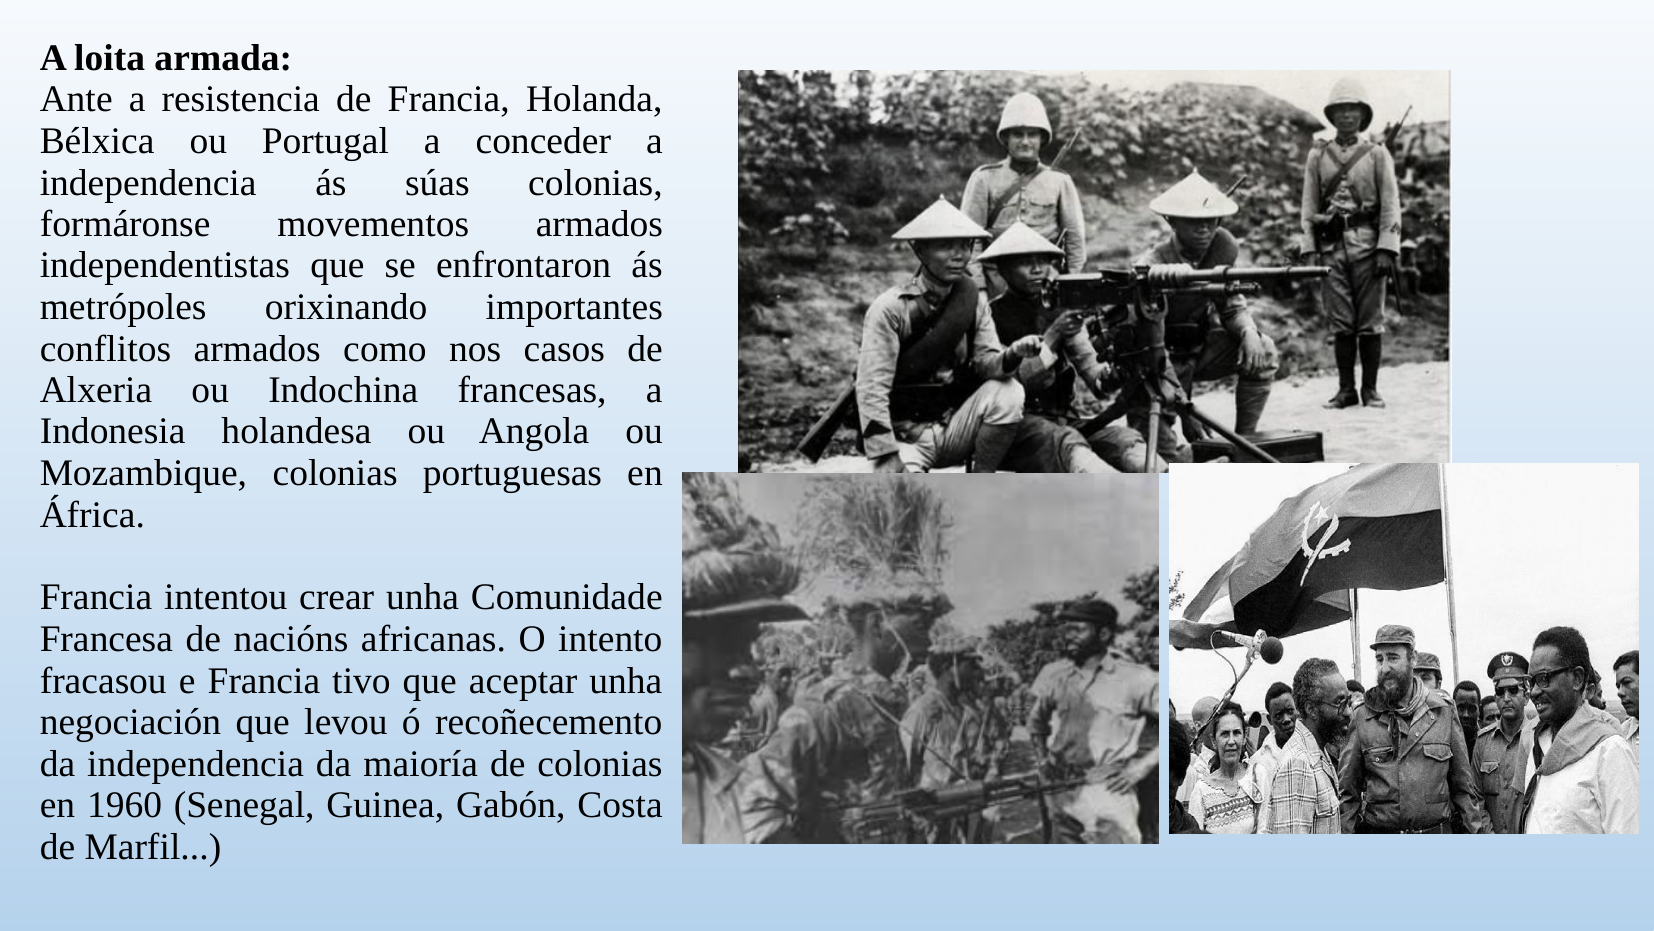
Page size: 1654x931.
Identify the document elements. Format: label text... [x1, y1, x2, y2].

text_box A loita armada: Ante a resistencia de Francia, Holanda, Bélxica ou Portugal a conceder a independencia ás súas colonias, formáronse movementos armados independentistas que se enfrontaron ás metrópoles orixinando importantes conflitos armados como nos casos de Alxeria ou Indochina francesas, a Indonesia holandesa ou Angola ou Mozambique, colonias portuguesas en África. Francia intentou crear unha Comunidade Francesa de nacións africanas. O intento fracasou e Francia tivo que aceptar unha negociación que levou ó recoñecemento da independencia da maioría de colonias en 1960 (Senegal, Guinea, Gabón, Costa de Marfil...) [24, 29, 683, 916]
picture [682, 70, 1639, 844]
